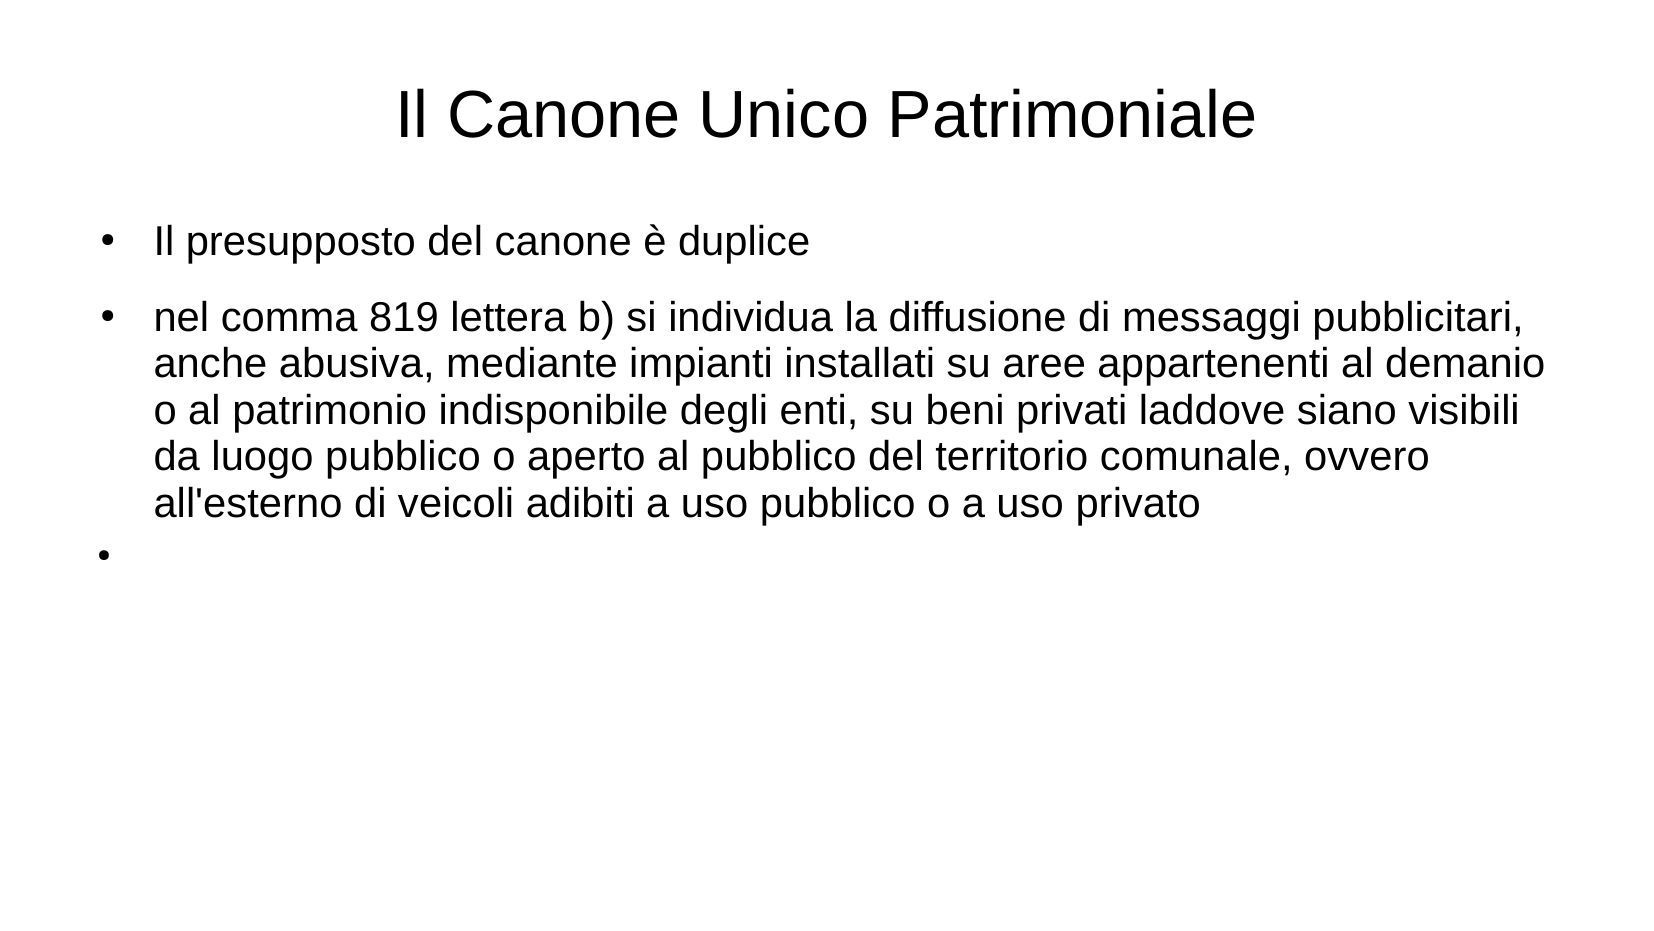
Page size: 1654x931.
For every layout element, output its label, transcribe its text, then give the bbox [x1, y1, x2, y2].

list Il presupposto del canone è duplice nel comma 819 lettera b) si individua la diffusione di messaggi pubblicitari, anche abusiva, mediante impianti installati su aree appartenenti al demanio o al patrimonio indisponibile degli enti, su beni privati laddove siano visibili da luogo pubblico o aperto al pubblico del territorio comunale, ovvero all'esterno di veicoli adibiti a uso pubblico o a uso privato [82, 217, 1571, 758]
title Il Canone Unico Patrimoniale [82, 37, 1571, 193]
